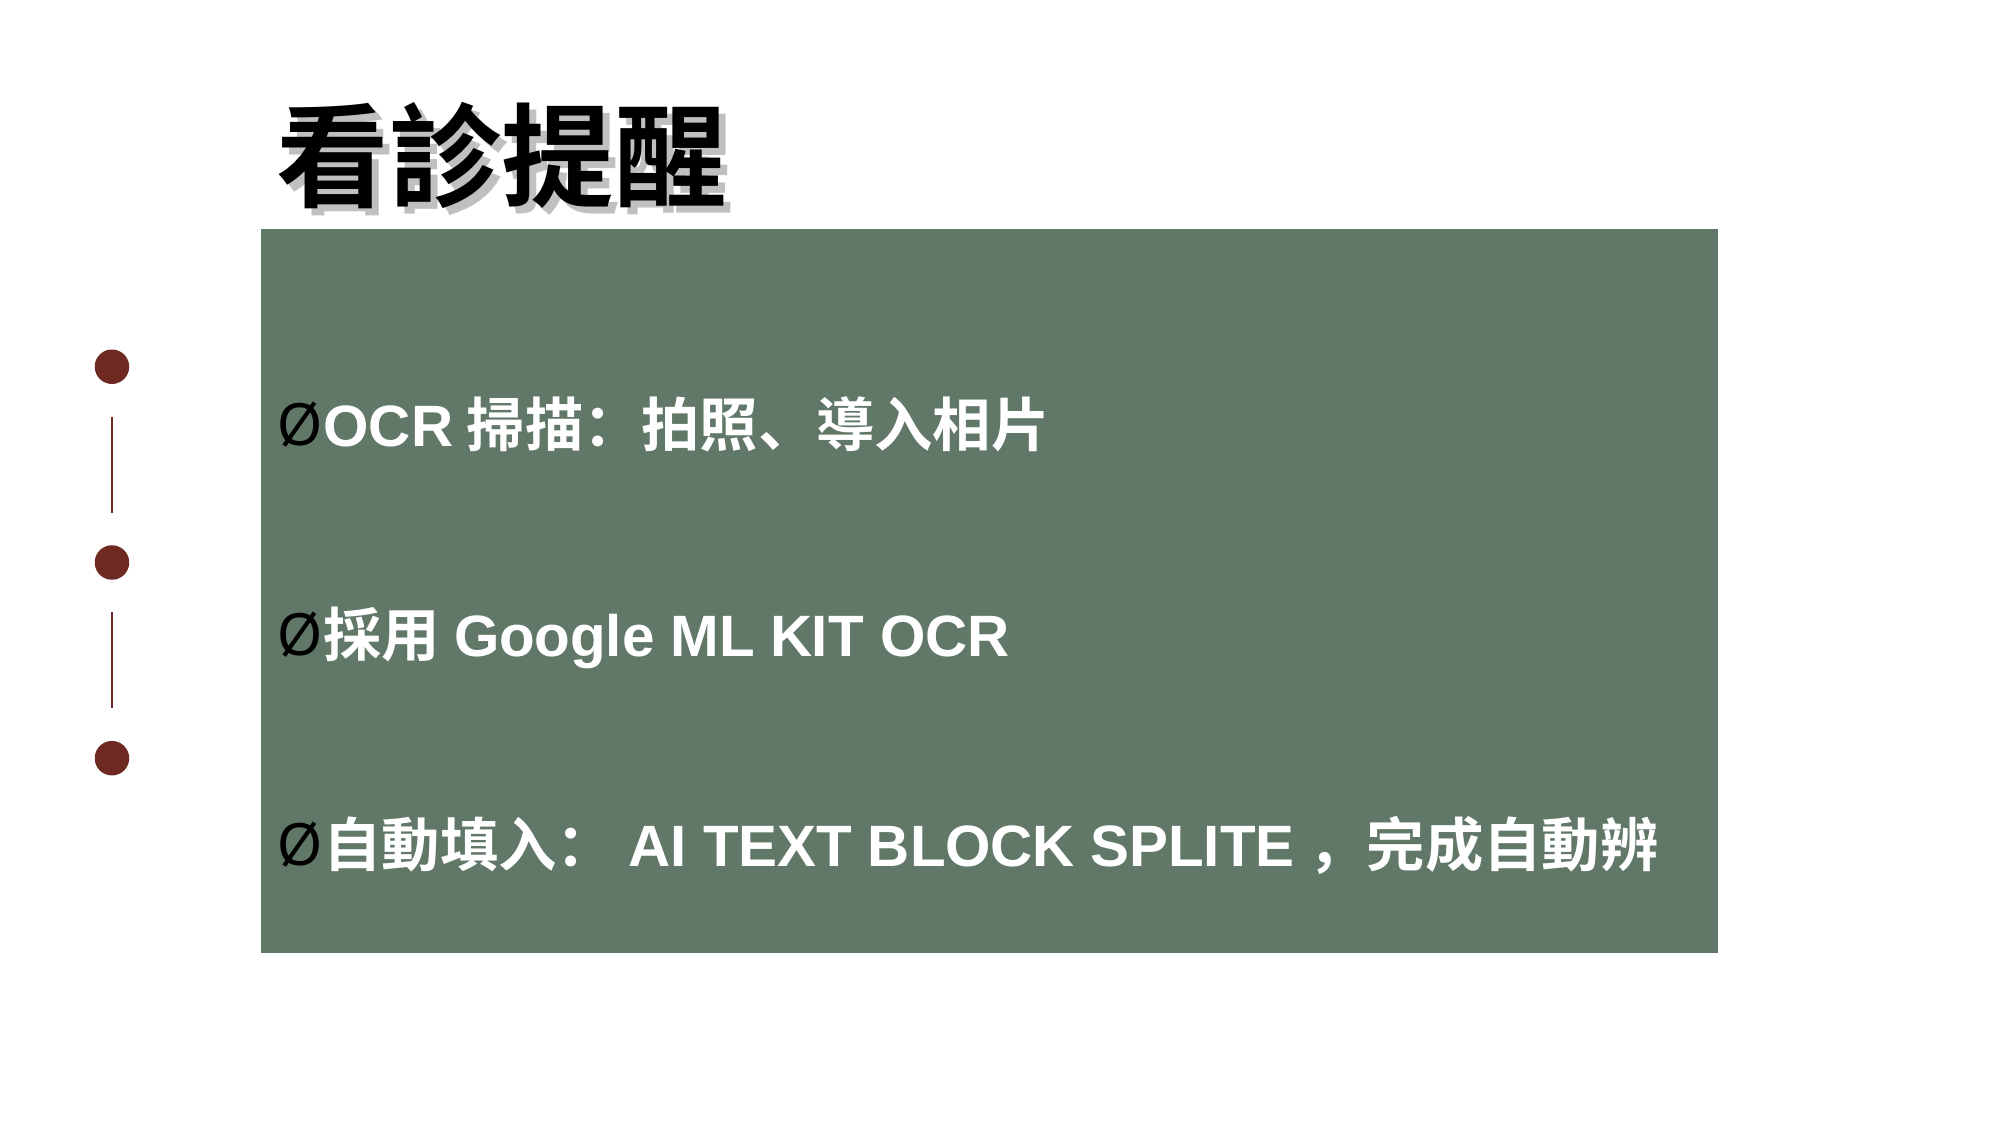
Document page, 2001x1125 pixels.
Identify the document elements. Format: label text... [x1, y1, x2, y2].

text_box [1498, 856, 1526, 862]
text_box 看診提醒 [261, 78, 887, 230]
text_box OCR掃描：拍照、導入相片 採用Google ML KIT OCR 自動填入：AI TEXT BLOCK SPLITE，完成自動辨識 [261, 240, 1717, 853]
text_box [95, 546, 129, 579]
text_box [1561, 853, 1575, 862]
text_box [879, 853, 898, 860]
text_box [291, 853, 311, 861]
text_box [262, 230, 1716, 240]
text_box [957, 853, 978, 860]
text_box [95, 742, 129, 775]
text_box [1002, 853, 1023, 860]
text_box [401, 853, 415, 862]
text_box [338, 856, 366, 862]
text_box [95, 350, 129, 383]
text_box [262, 853, 1716, 952]
